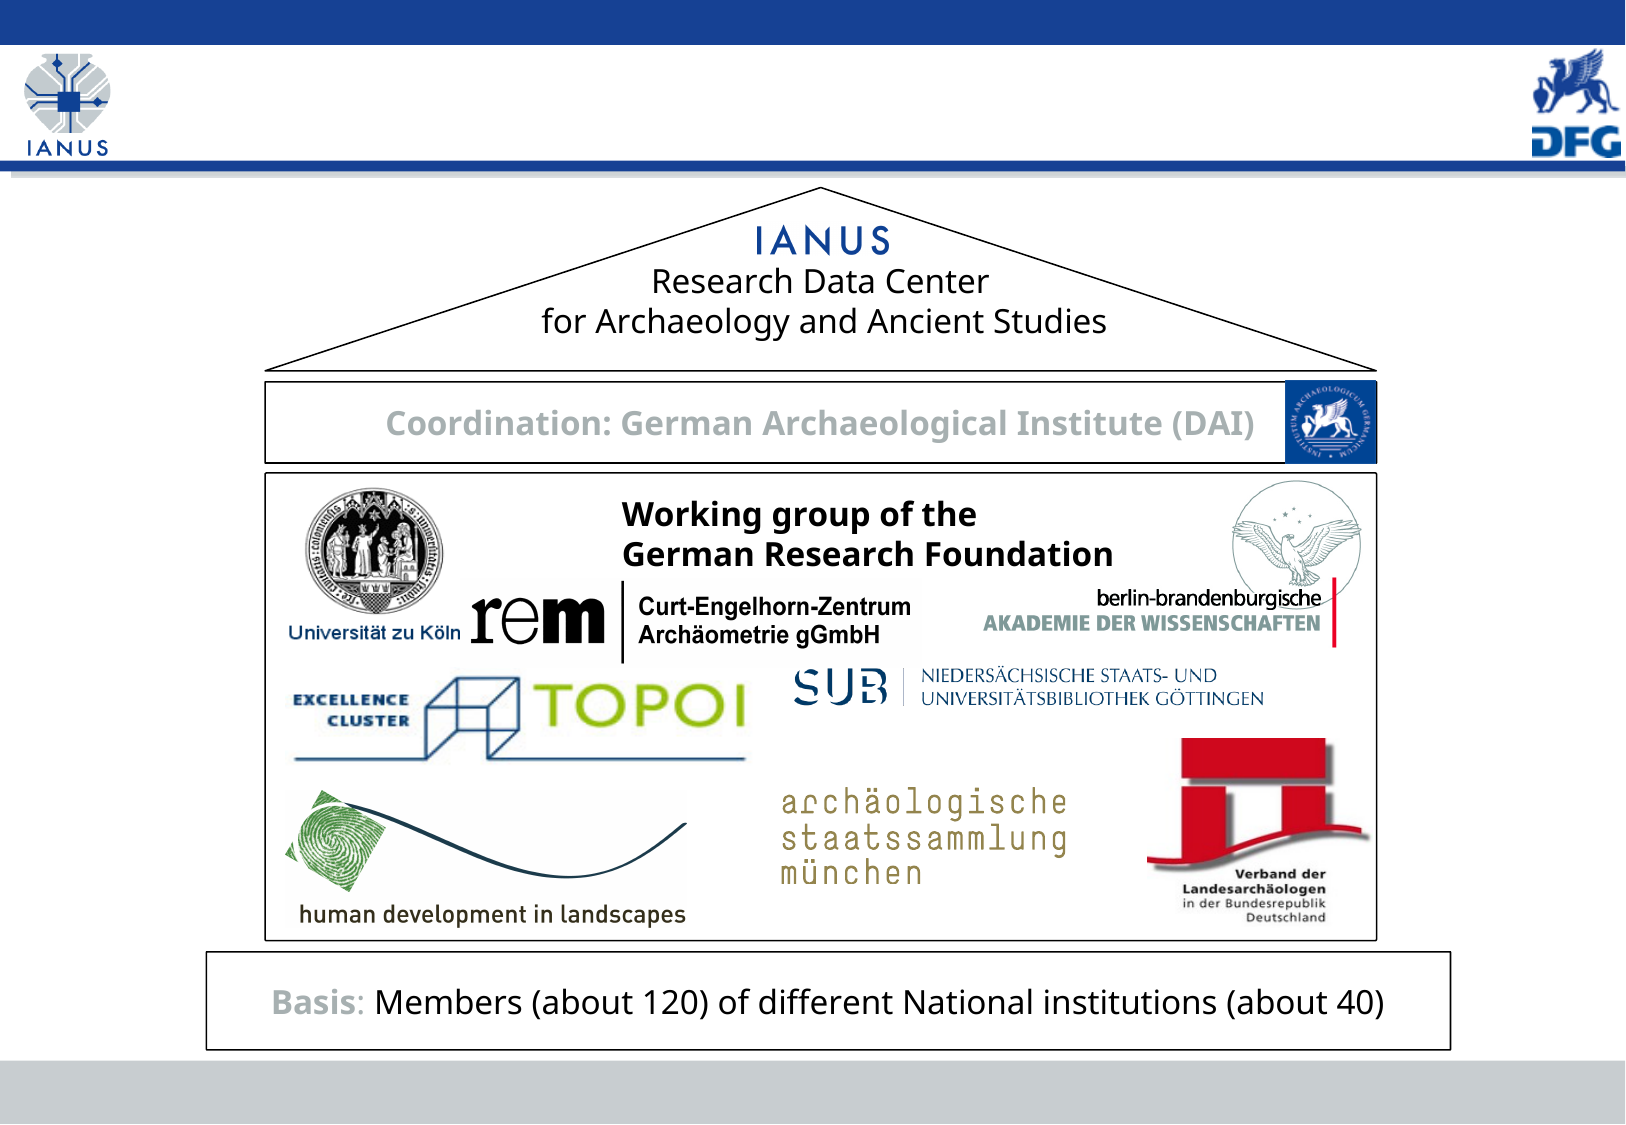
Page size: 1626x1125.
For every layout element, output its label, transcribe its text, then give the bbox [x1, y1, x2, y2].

text_box Research Data Center for Archaeology and Ancient Studies [265, 187, 1377, 371]
text_box Coordination: German Archaeological Institute (DAI) [265, 381, 1285, 463]
picture [757, 221, 889, 256]
text_box Basis: Members (about 120) of different National institutions (about 40) [206, 951, 1451, 1050]
picture [781, 785, 1066, 884]
text_box [265, 472, 1377, 941]
picture [1532, 47, 1621, 158]
picture [1285, 380, 1376, 464]
picture [278, 478, 1373, 928]
picture [285, 790, 687, 928]
picture [17, 46, 117, 160]
text_box Working group of the German Research Foundation (DFG) [606, 485, 1132, 621]
